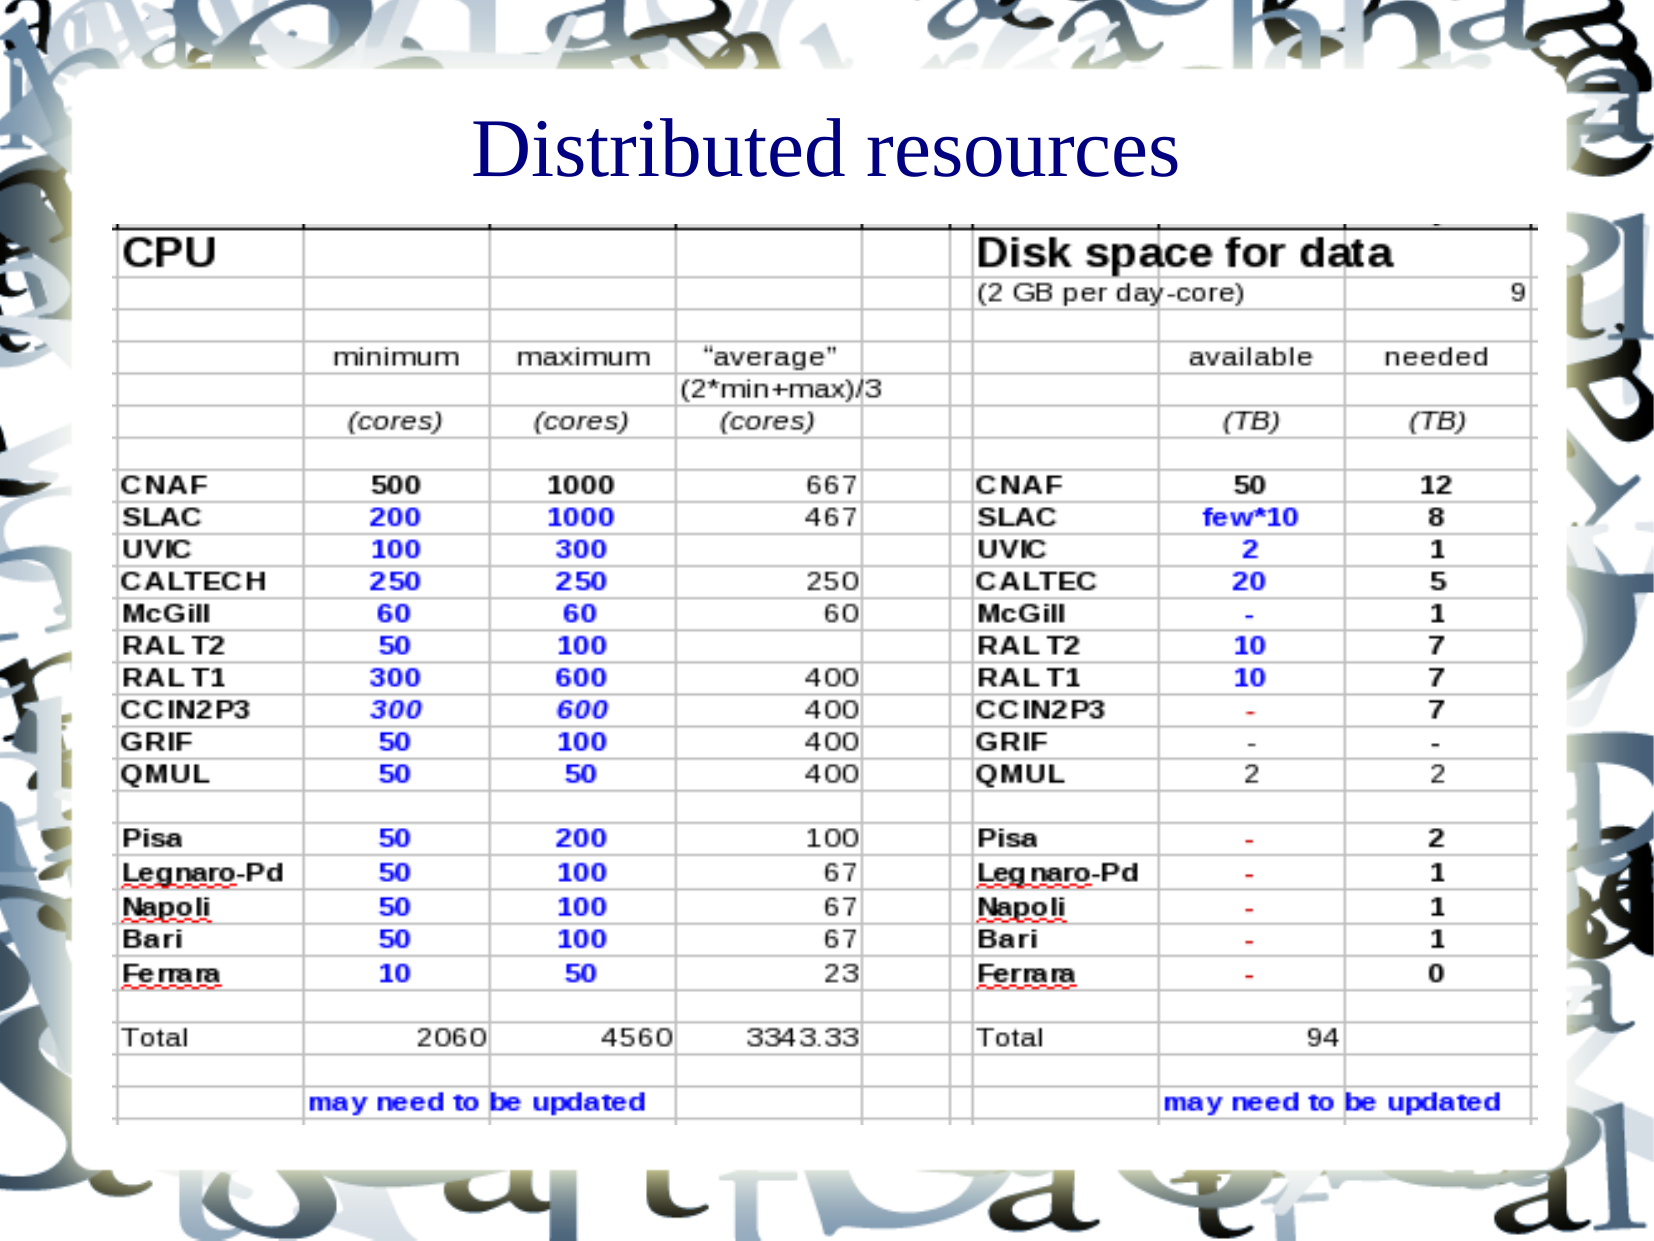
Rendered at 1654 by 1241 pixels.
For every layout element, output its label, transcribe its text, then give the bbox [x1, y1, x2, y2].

text_box Distributed resources [456, 94, 1198, 202]
picture [0, 0, 1654, 1241]
